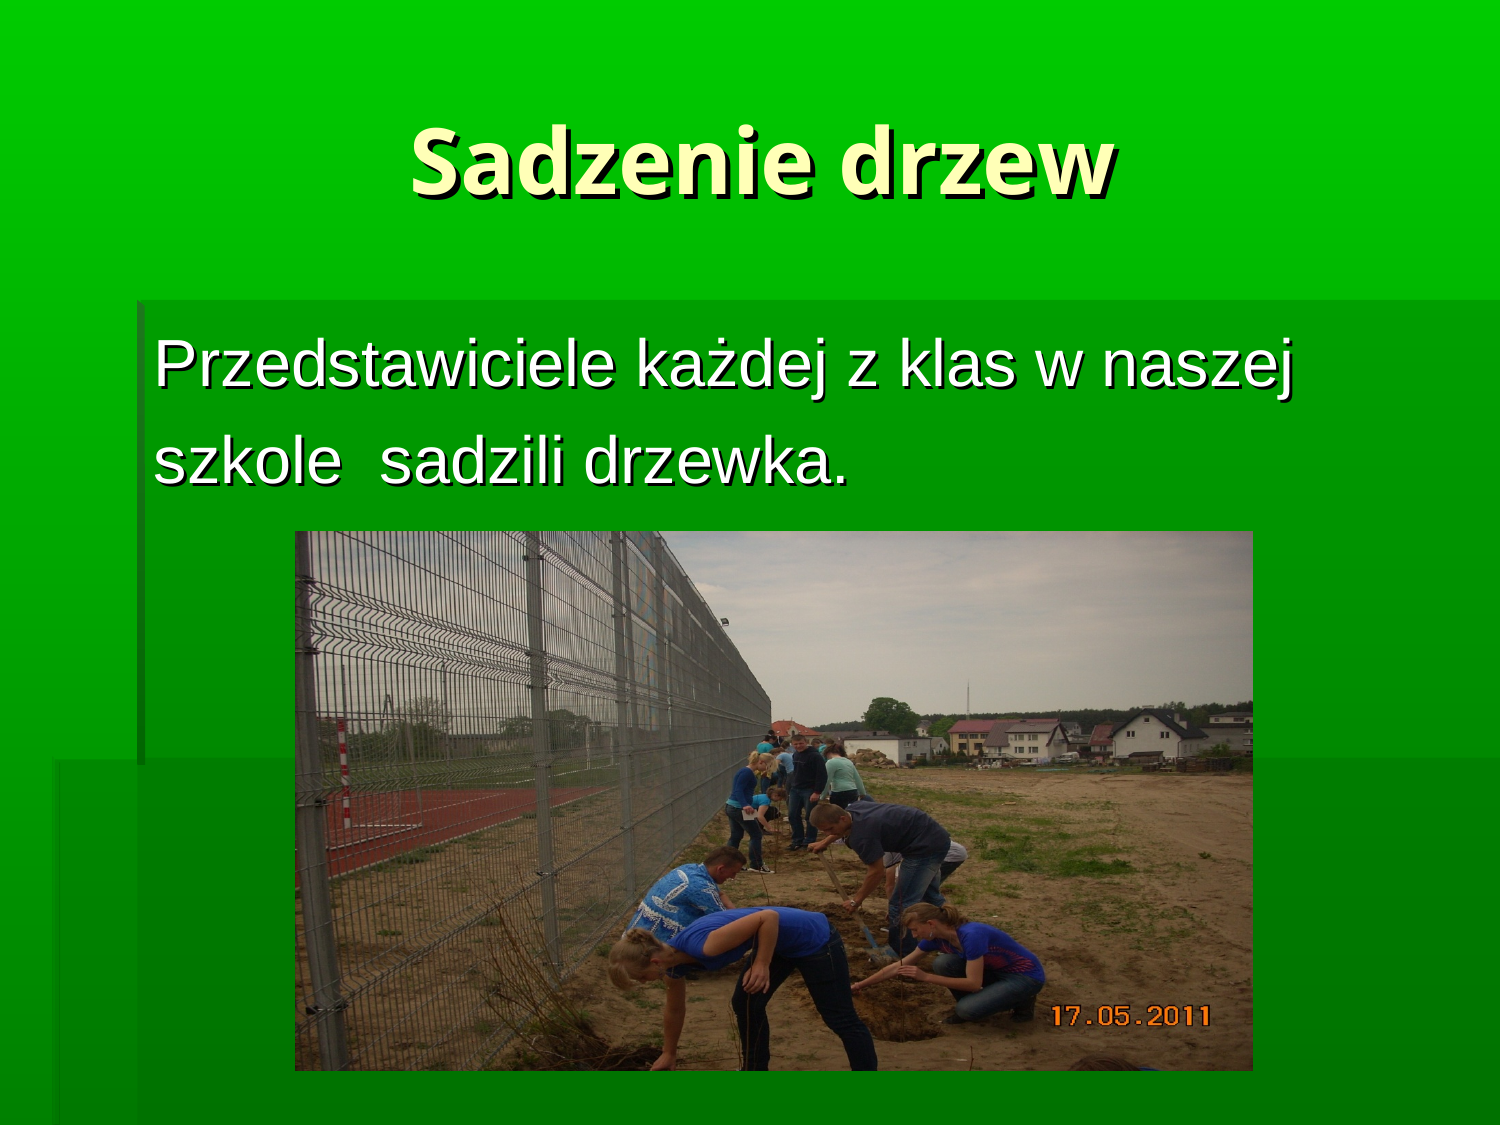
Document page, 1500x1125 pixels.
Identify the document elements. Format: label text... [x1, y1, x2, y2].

title Sadzenie drzew [75, 40, 1451, 276]
list Przedstawiciele każdej z klas w naszej szkole sadzili drzewka. [137, 312, 1451, 1000]
picture [295, 531, 1253, 1071]
